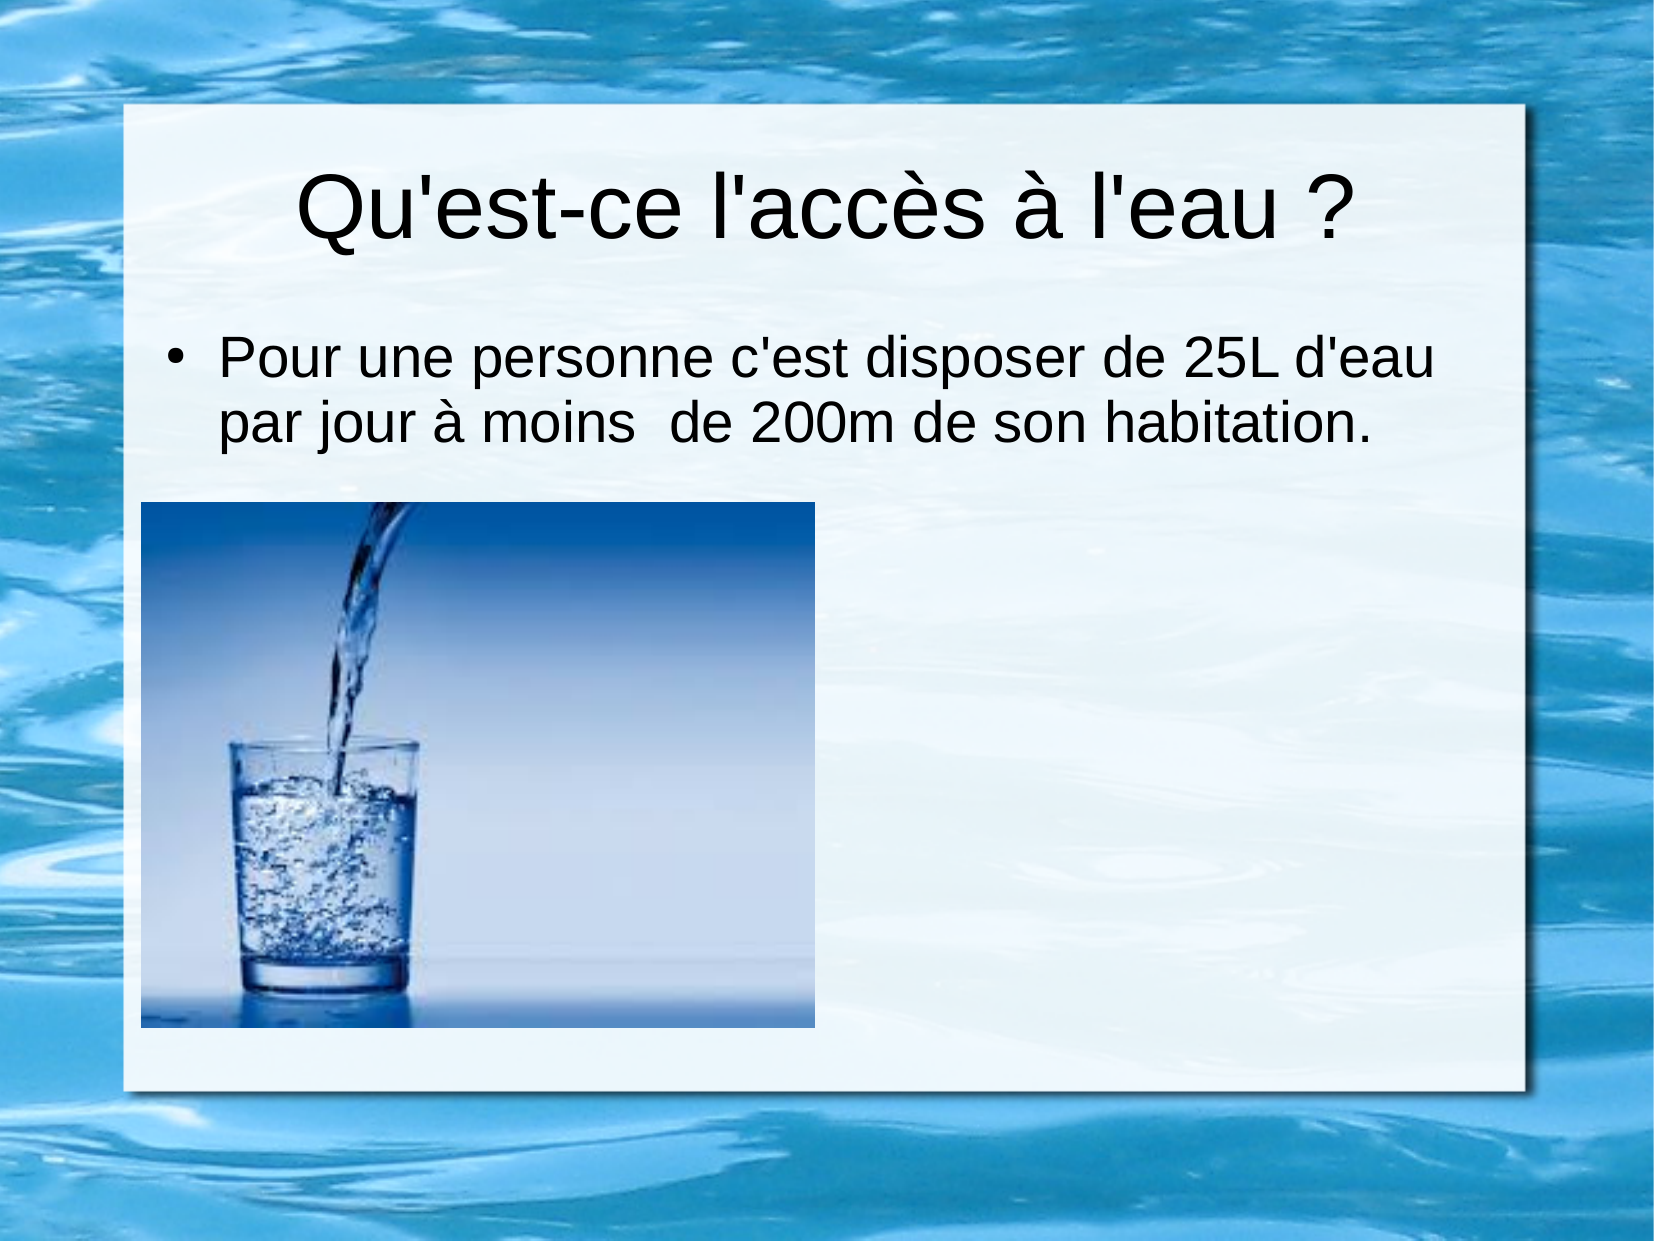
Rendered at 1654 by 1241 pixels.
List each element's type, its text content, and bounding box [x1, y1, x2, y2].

list Pour une personne c'est disposer de 25L d'eau par jour à moins de 200m de son habitation. [147, 324, 1506, 1045]
picture [0, 0, 1654, 1241]
title Qu'est-ce l'accès à l'eau ? [147, 118, 1506, 296]
